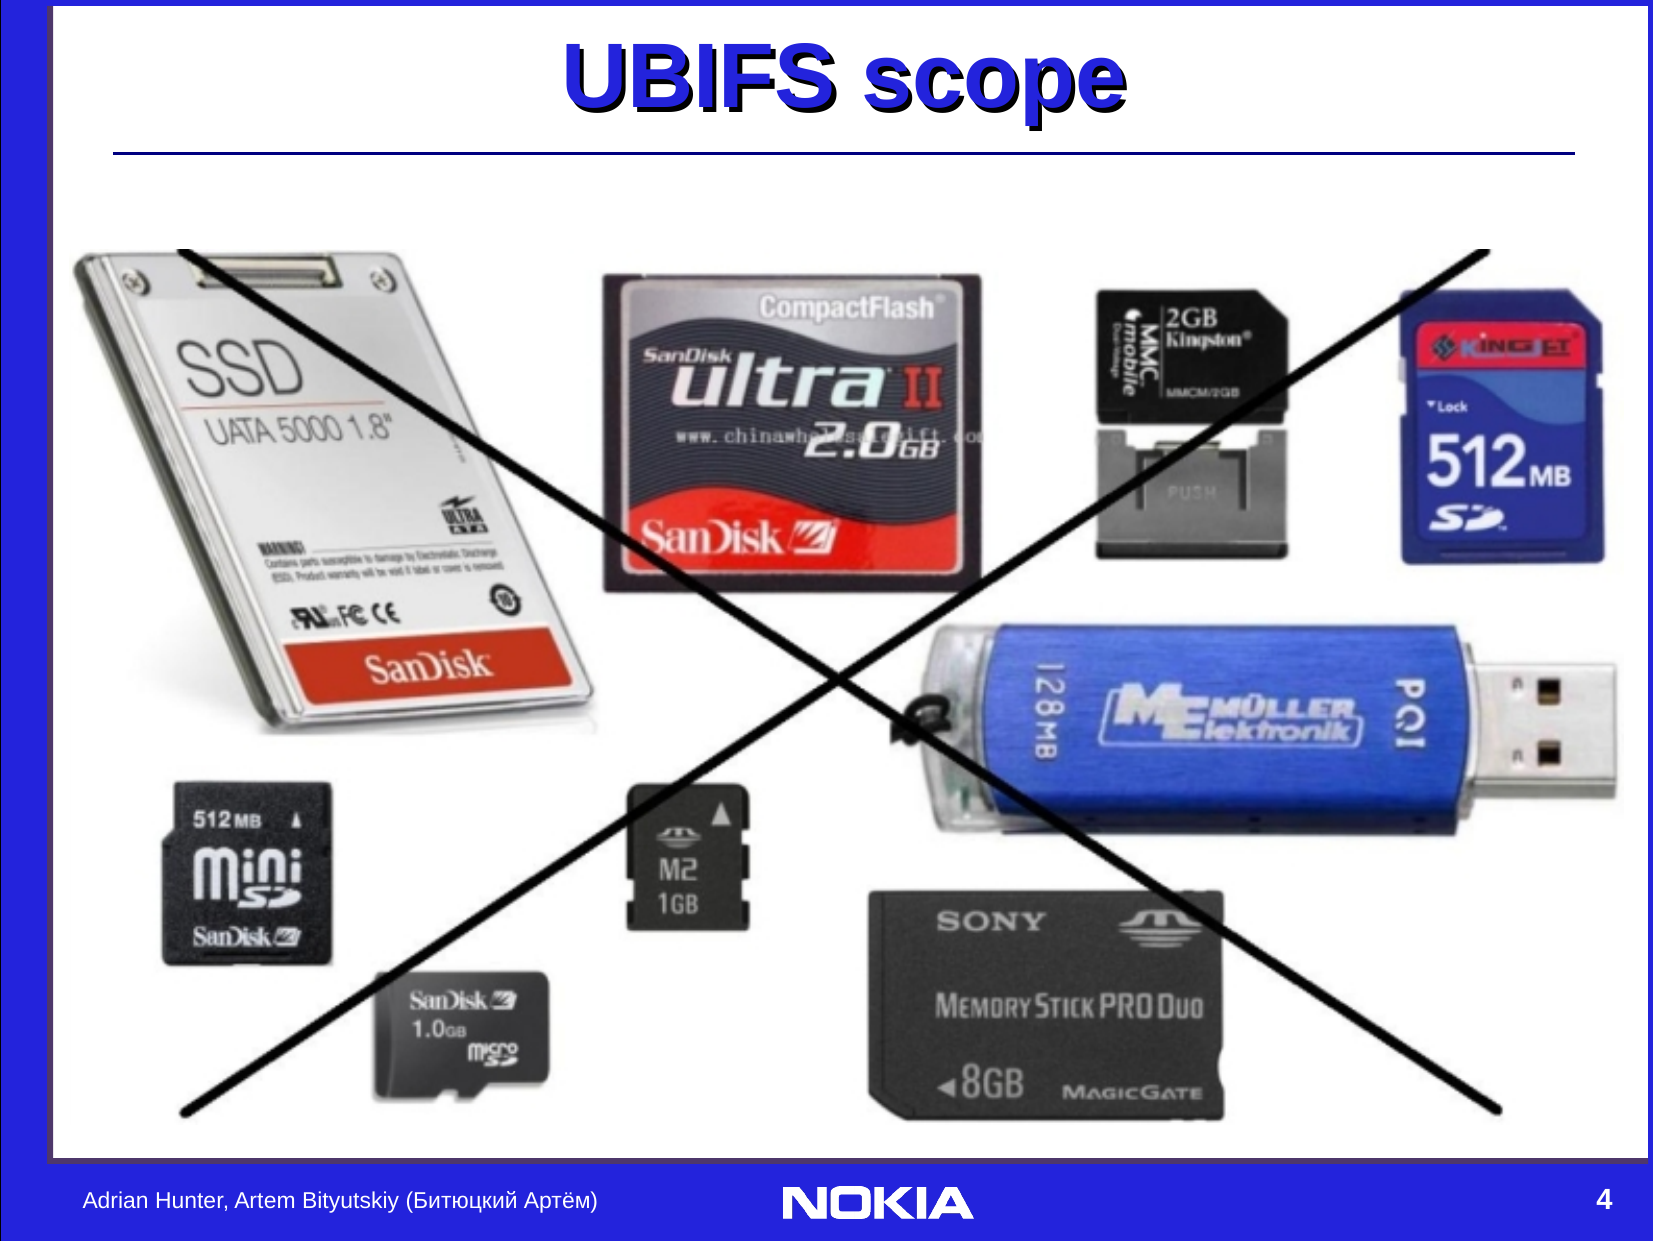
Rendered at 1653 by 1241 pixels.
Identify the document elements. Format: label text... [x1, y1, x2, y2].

picture [783, 1186, 974, 1219]
picture [69, 249, 1624, 1126]
title UBIFS scope [100, 2, 1588, 151]
